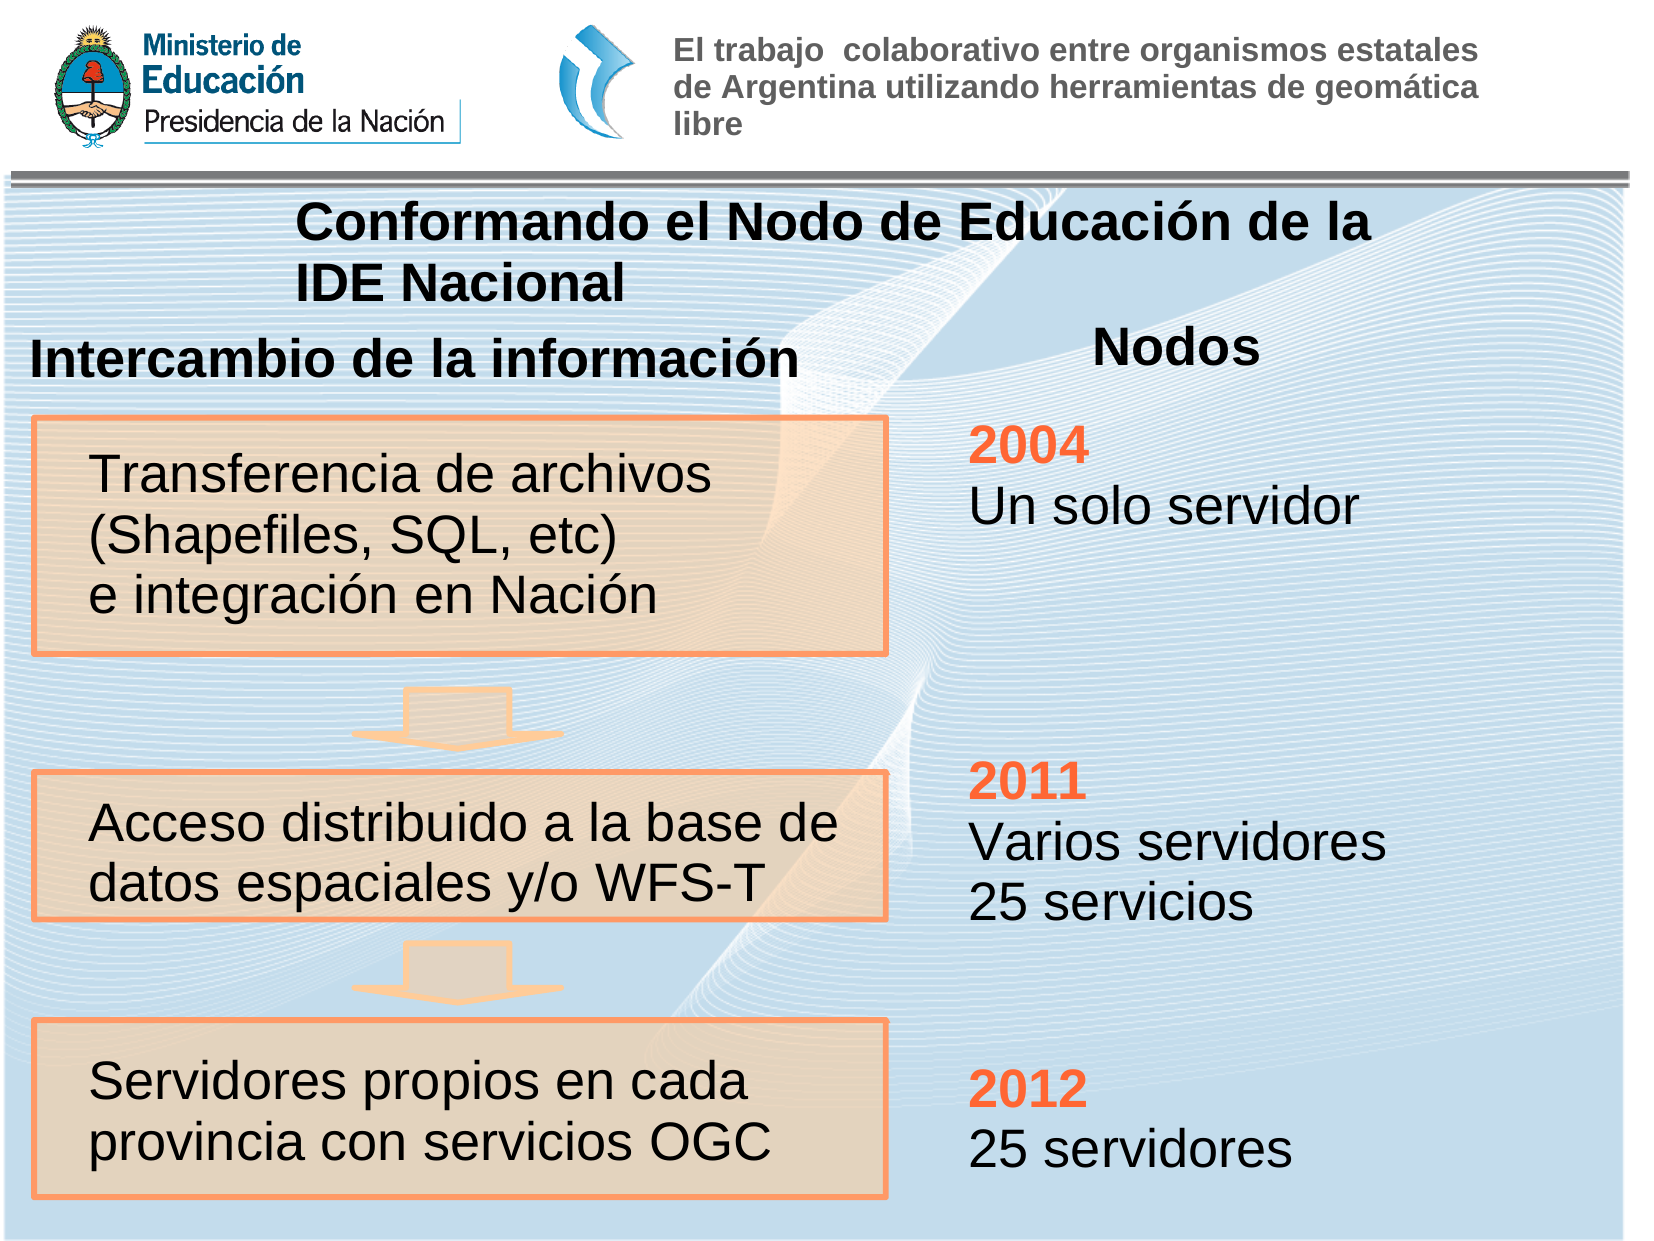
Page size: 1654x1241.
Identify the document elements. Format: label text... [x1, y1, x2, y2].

text_box Transferencia de archivos (Shapefiles, SQL, etc) e integración en Nación [88, 442, 768, 625]
text_box [354, 943, 562, 1003]
text_box Acceso distribuido a la base de datos espaciales y/o WFS-T [88, 791, 886, 913]
text_box [354, 689, 562, 749]
text_box 2012 25 servidores [968, 1056, 1500, 1180]
text_box 2011 Varios servidores 25 servicios [968, 748, 1500, 932]
text_box Servidores propios en cada provincia con servicios OGC [88, 1049, 827, 1171]
text_box 2004 Un solo servidor [968, 412, 1501, 536]
text_box Conformando el Nodo de Educación de la IDE Nacional [295, 191, 1418, 311]
text_box El trabajo colaborativo entre organismos estatales de Argentina utilizando herramientas de geomática libre [673, 0, 1512, 172]
text_box Nodos [1092, 301, 1300, 390]
text_box [34, 1020, 886, 1198]
text_box [34, 417, 887, 654]
picture [0, 17, 1637, 1241]
text_box [34, 771, 886, 920]
text_box Intercambio de la información [29, 312, 886, 402]
